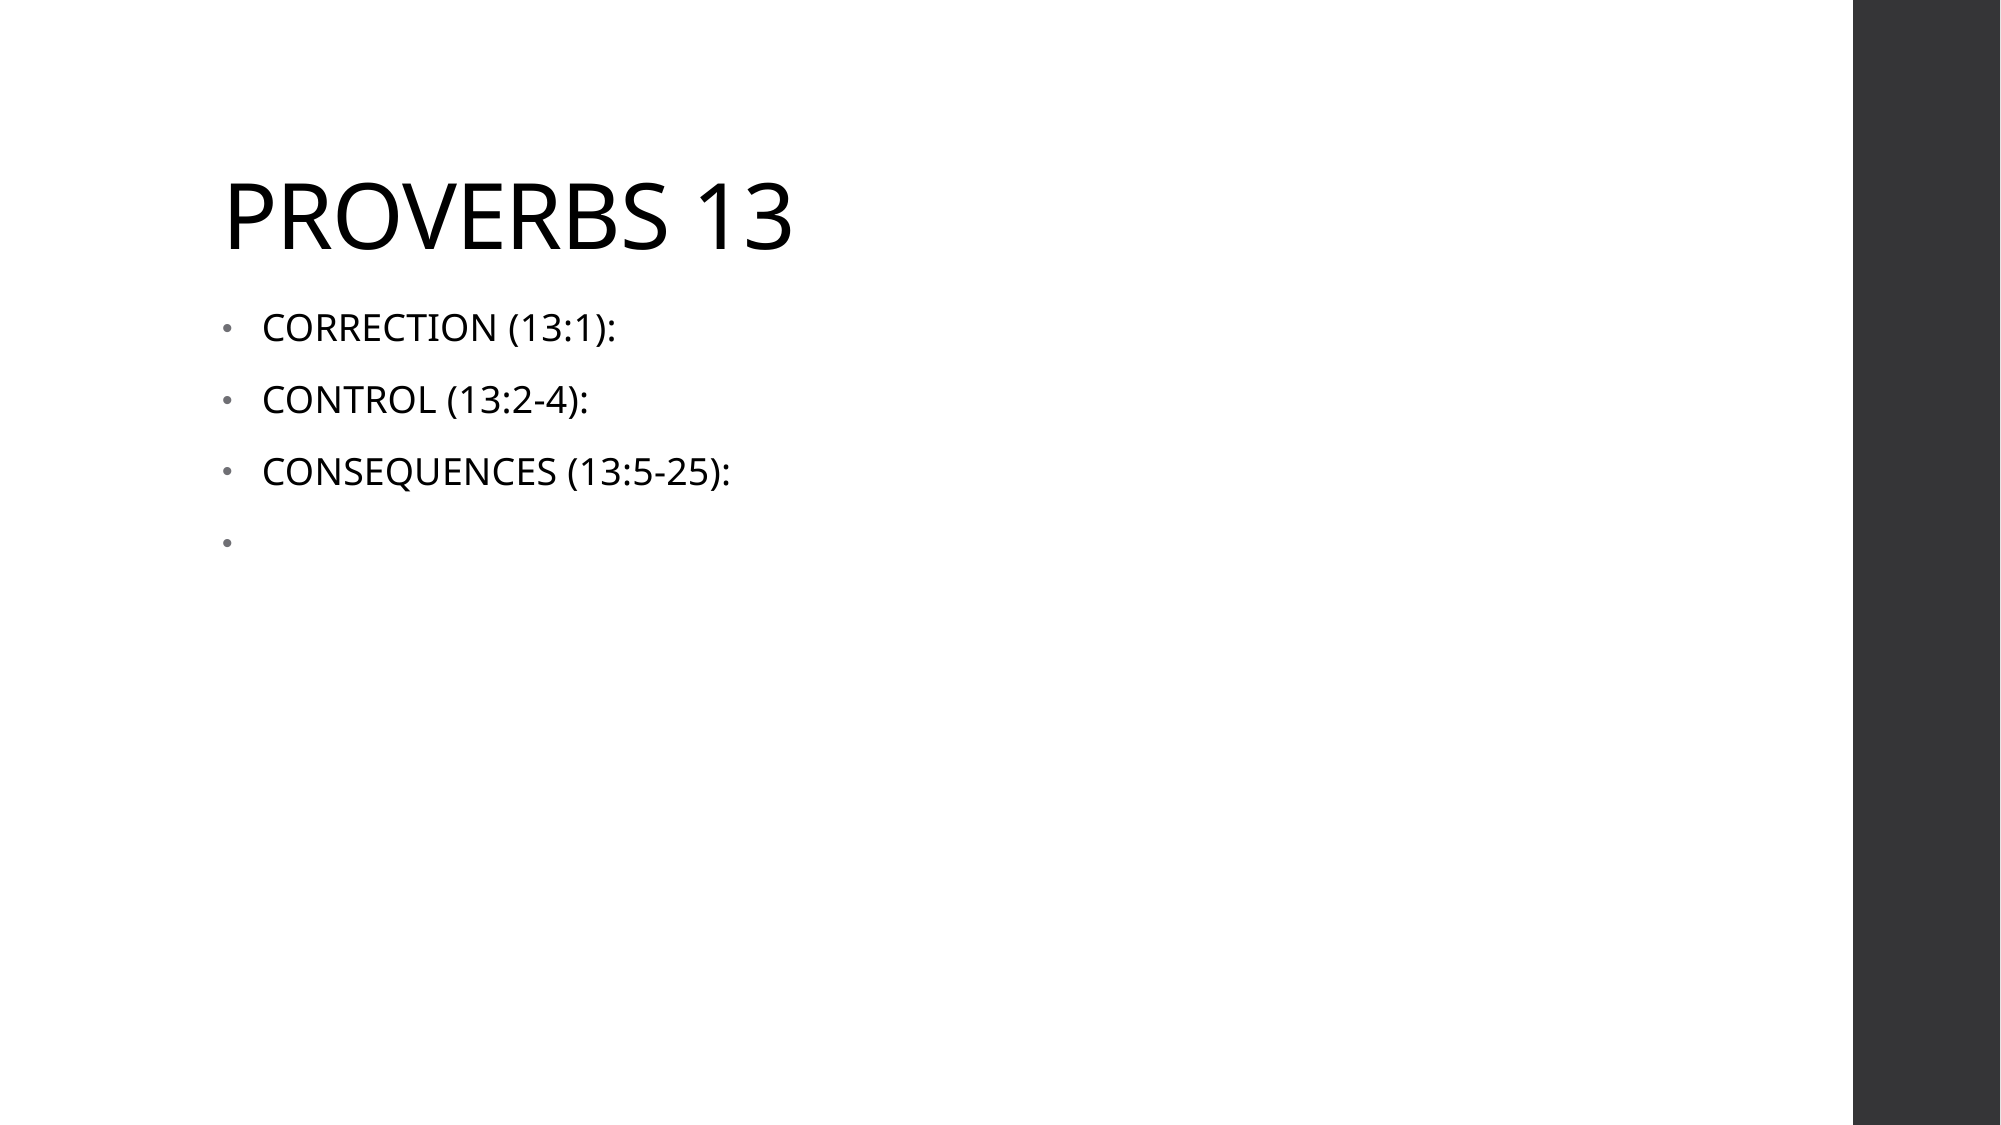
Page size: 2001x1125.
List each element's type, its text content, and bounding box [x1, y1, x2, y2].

list CORRECTION (13:1): CONTROL (13:2-4): CONSEQUENCES (13:5-25): [206, 299, 1617, 1014]
title PROVERBS 13 [206, 60, 1797, 278]
